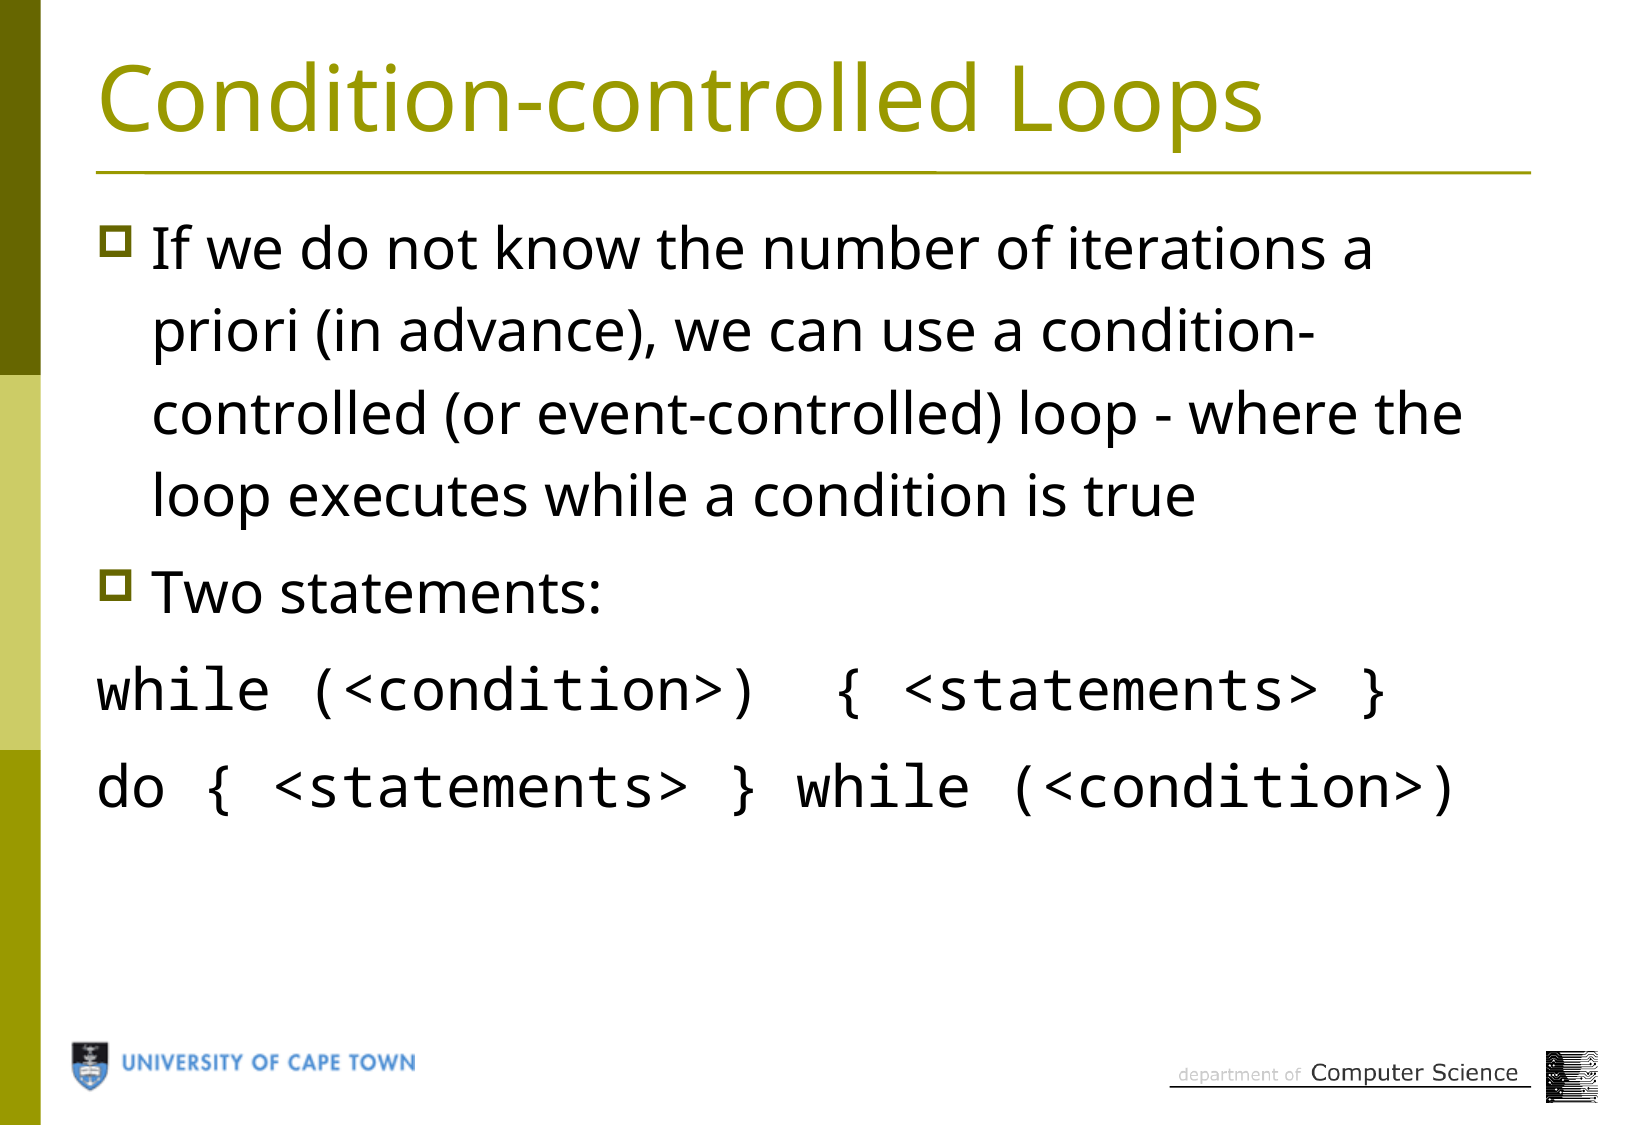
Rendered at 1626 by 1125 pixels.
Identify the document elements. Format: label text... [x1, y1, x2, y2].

picture [61, 1024, 415, 1103]
picture [1169, 1043, 1532, 1091]
picture [1546, 1051, 1598, 1103]
title Condition-controlled Loops [81, 21, 1543, 180]
list If we do not know the number of iterations a priori (in advance), we can use a condition-controlled (or event-controlled) loop - where the loop executes while a condition is true Two statements: while (<condition>) { <statements> } do { <statements> } while (<condition>) [81, 196, 1543, 1021]
